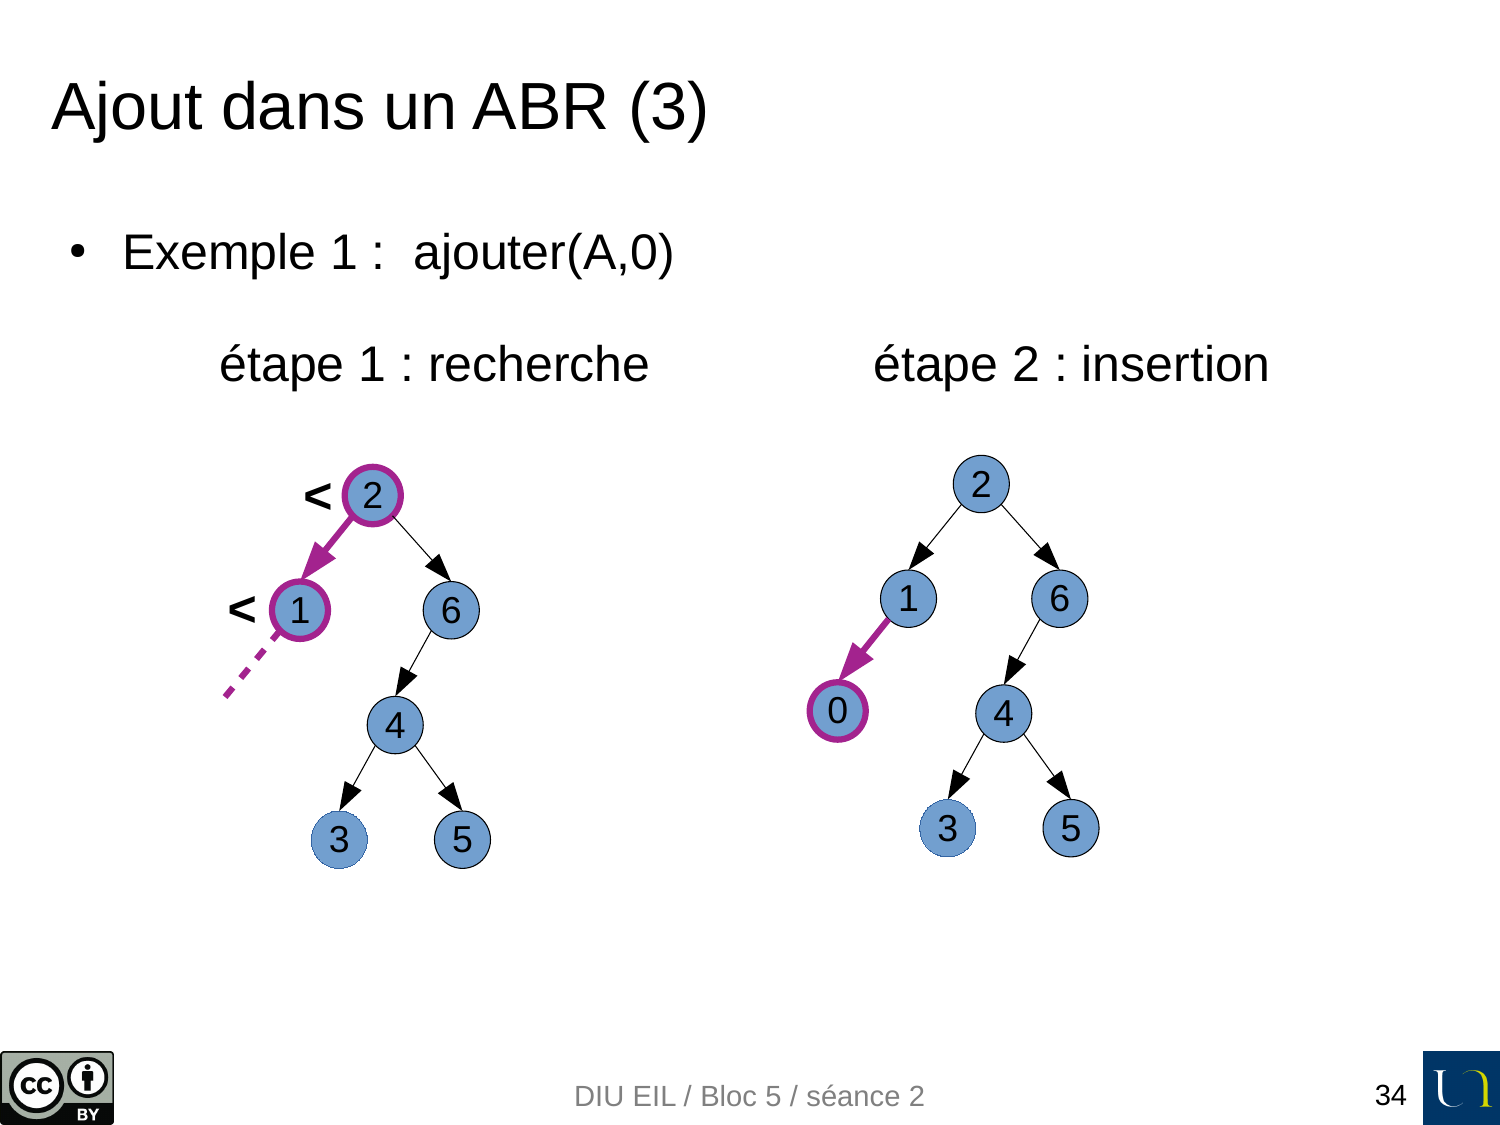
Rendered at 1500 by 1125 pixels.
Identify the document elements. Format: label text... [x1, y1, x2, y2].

text_box 6 [423, 581, 480, 639]
picture [1417, 1051, 1500, 1125]
text_box 5 [1043, 799, 1100, 857]
text_box 1 [272, 581, 328, 639]
title Ajout dans un ABR (3) [51, 44, 1449, 170]
text_box 2 [348, 466, 401, 525]
text_box 6 [1031, 570, 1088, 628]
text_box < [288, 460, 348, 532]
text_box 5 [434, 811, 491, 869]
text_box 0 [809, 682, 866, 740]
text_box 1 [880, 570, 937, 628]
text_box 4 [975, 684, 1032, 743]
list Exemple 1 : ajouter(A,0) étape 1 : recherche étape 2 : insertion [51, 224, 1449, 1052]
text_box < [212, 574, 272, 645]
text_box 4 [367, 696, 424, 754]
text_box 3 [919, 799, 976, 857]
text_box 3 [311, 811, 368, 869]
text_box 2 [953, 455, 1010, 513]
picture [0, 1051, 114, 1125]
